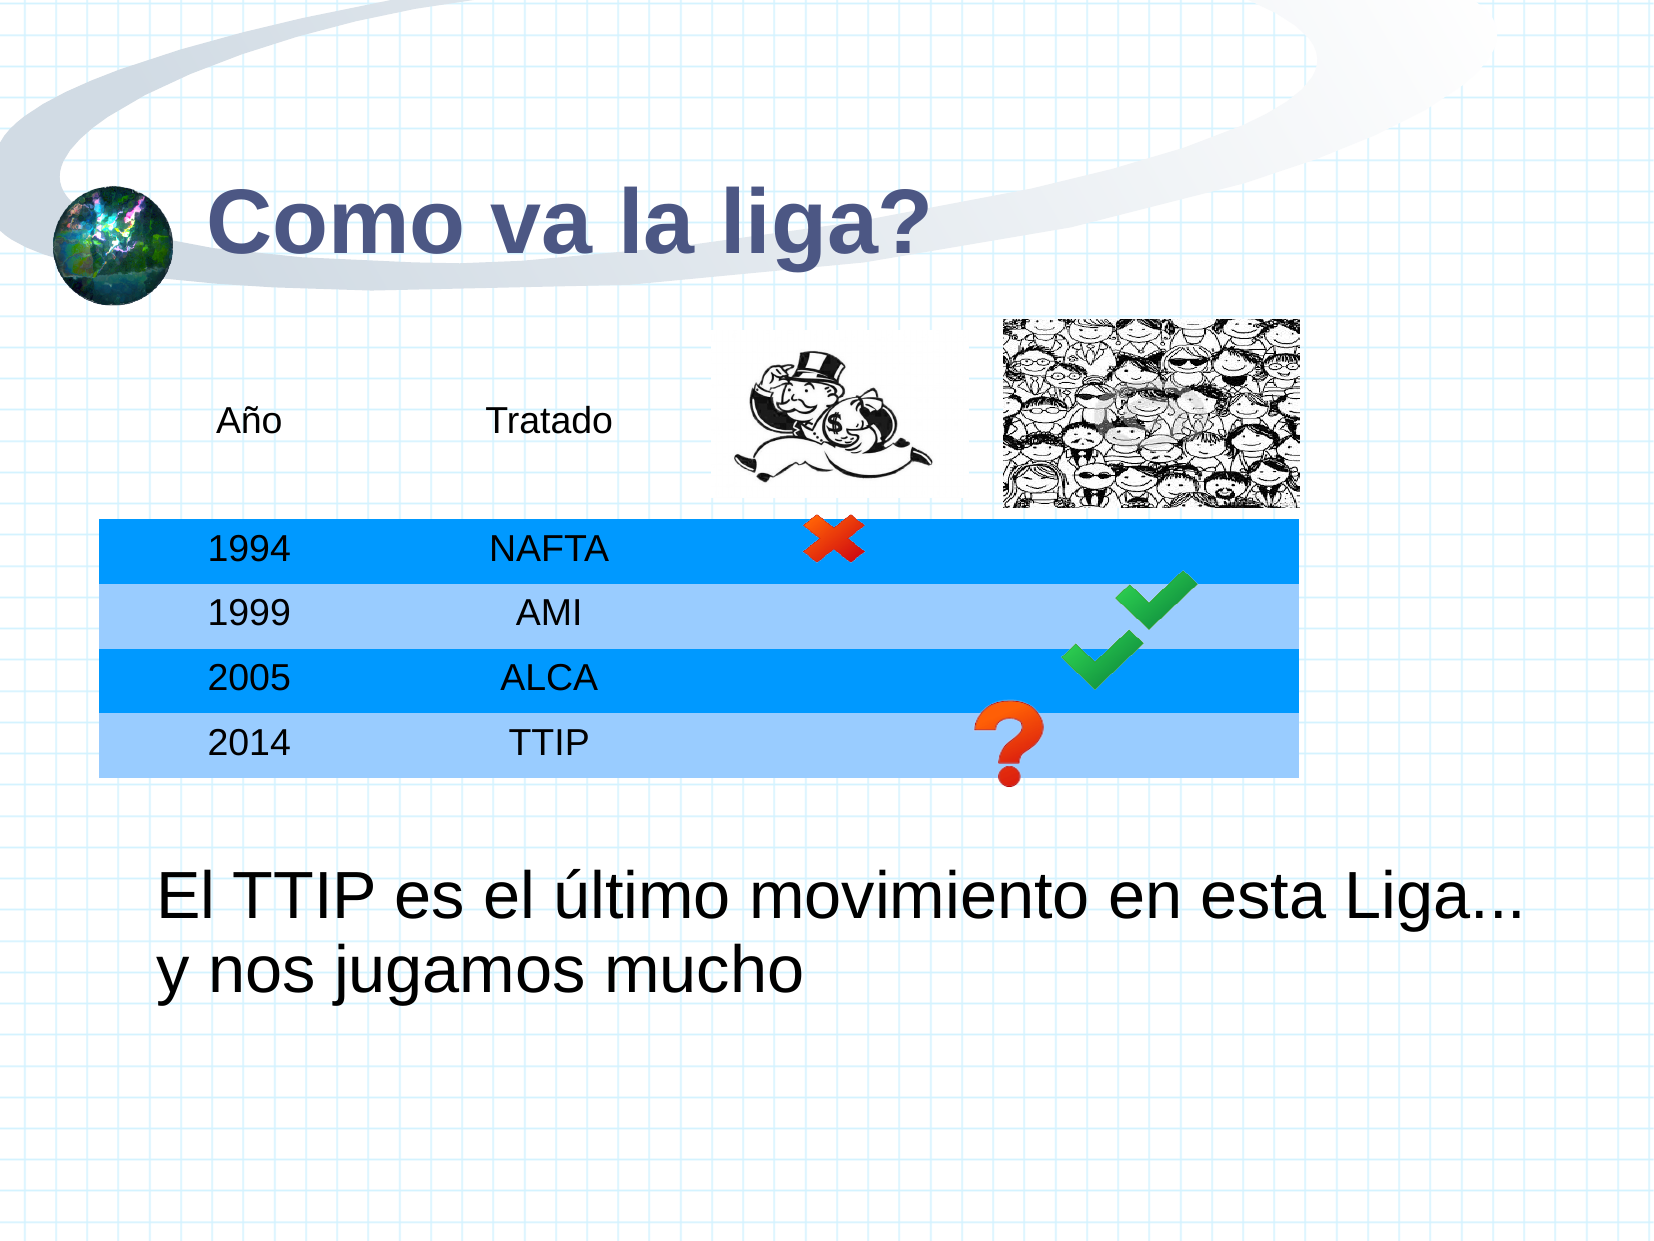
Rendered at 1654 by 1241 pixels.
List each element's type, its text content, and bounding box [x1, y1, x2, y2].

table_cell ALCA [399, 649, 699, 713]
title Como va la liga? [205, 170, 1576, 274]
table_cell [999, 519, 1299, 584]
table_cell 1994 [99, 519, 399, 584]
table_cell [699, 649, 999, 713]
table_cell [699, 713, 944, 778]
table_cell [1075, 649, 1299, 713]
table_cell TTIP [399, 713, 699, 778]
table_cell [699, 519, 999, 584]
table_cell [999, 584, 1098, 649]
picture [0, 0, 385, 140]
table_cell 2014 [99, 713, 399, 778]
table_header Ellos [886, 392, 999, 519]
table_cell [1075, 713, 1299, 778]
table_header Ellos [699, 392, 779, 519]
table_header Nosotros [999, 392, 1299, 519]
table_cell [999, 649, 1044, 684]
table_cell [1212, 584, 1299, 649]
table_header Año [99, 392, 399, 519]
text_box El TTIP es el último movimiento en esta Liga... y nos jugamos mucho [141, 850, 1571, 1015]
picture [0, 0, 1654, 1241]
table_cell 1999 [99, 584, 399, 649]
table_cell 2005 [99, 649, 399, 713]
table_cell NAFTA [399, 519, 699, 584]
table_cell [699, 584, 999, 649]
table_cell AMI [399, 584, 699, 649]
table_header Tratado [399, 392, 699, 519]
